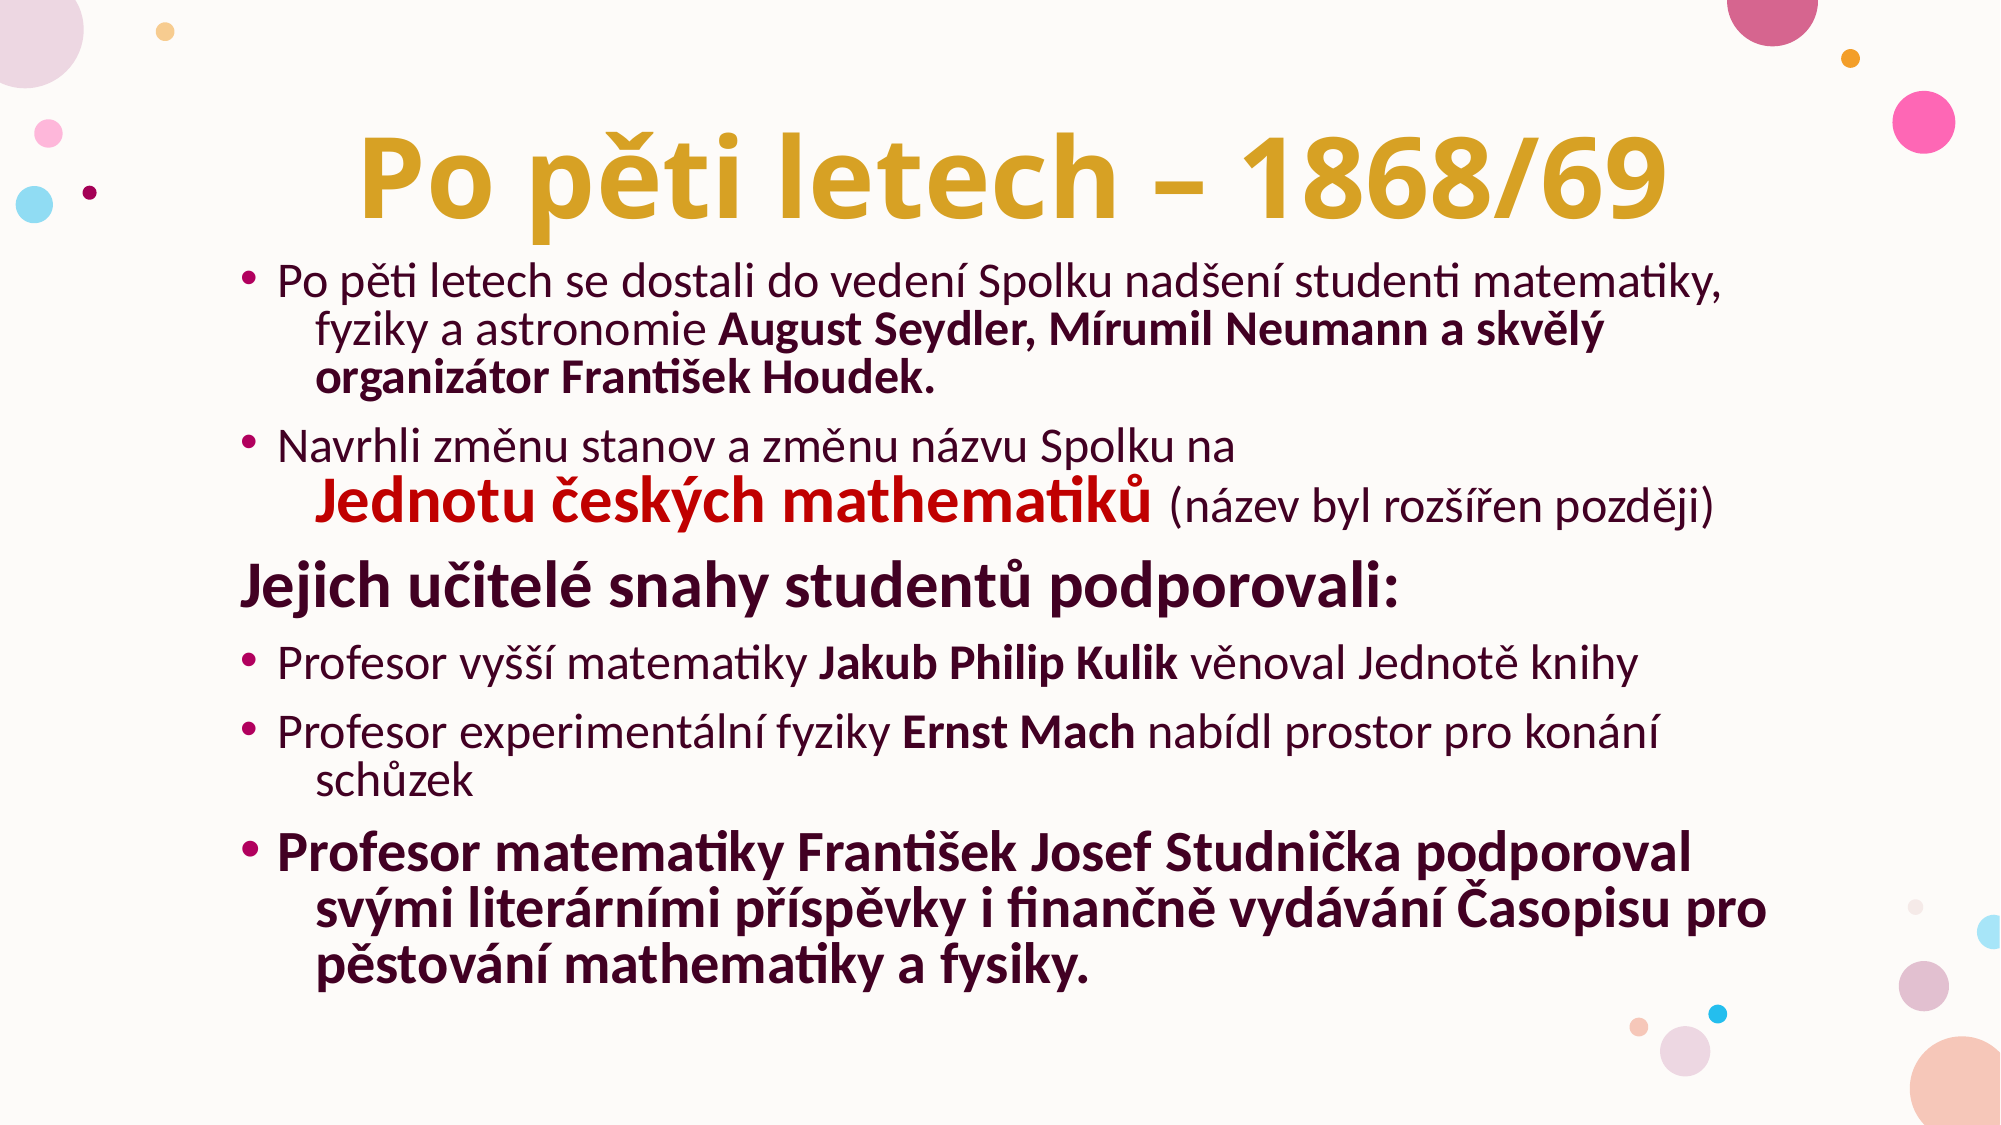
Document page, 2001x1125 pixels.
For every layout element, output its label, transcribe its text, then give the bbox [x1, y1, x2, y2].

list Po pěti letech se dostali do vedení Spolku nadšení studenti matematiky, fyziky a astronomie August Seydler, Mírumil Neumann a skvělý organizátor František Houdek. Navrhli změnu stanov a změnu názvu Spolku na Jednotu českých mathematiků (název byl rozšířen později) Jejich učitelé snahy studentů podporovali: Profesor vyšší matematiky Jakub Philip Kulik věnoval Jednotě knihy Profesor experimentální fyziky Ernst Mach nabídl prostor pro konání schůzek Profesor matematiky František Josef Studnička podporoval svými literárními příspěvky i finančně vydávání Časopisu pro pěstování mathematiky a fysiky. [225, 251, 1801, 1076]
title Po pěti letech – 1868/69 [225, 112, 1801, 251]
